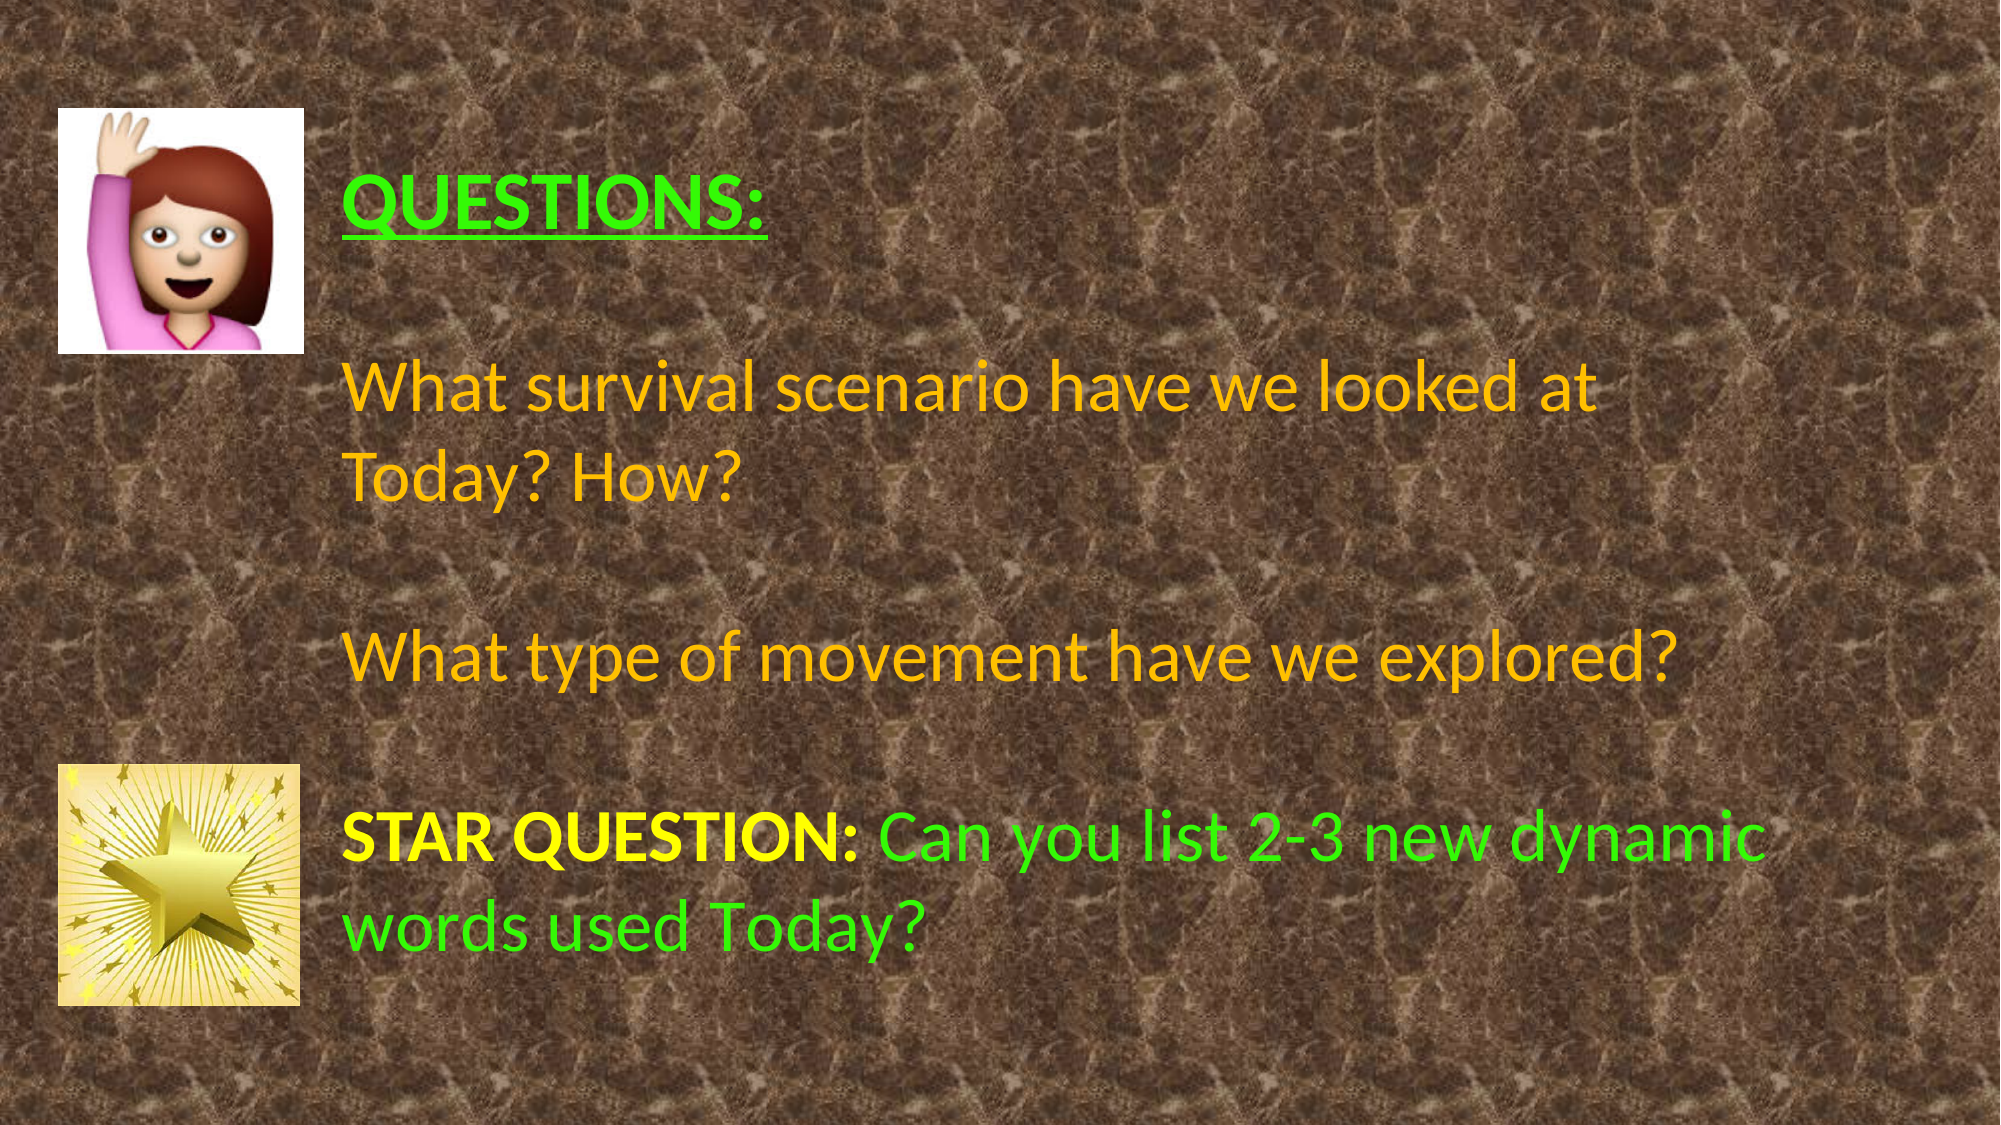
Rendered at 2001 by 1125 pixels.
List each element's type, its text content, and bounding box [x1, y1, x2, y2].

picture [58, 108, 304, 354]
picture [58, 765, 300, 1006]
text_box QUESTIONS: What survival scenario have we looked at Today? How? What type of movement have we explored? STAR QUESTION: Can you list 2-3 new dynamic words used Today? [326, 48, 1841, 983]
